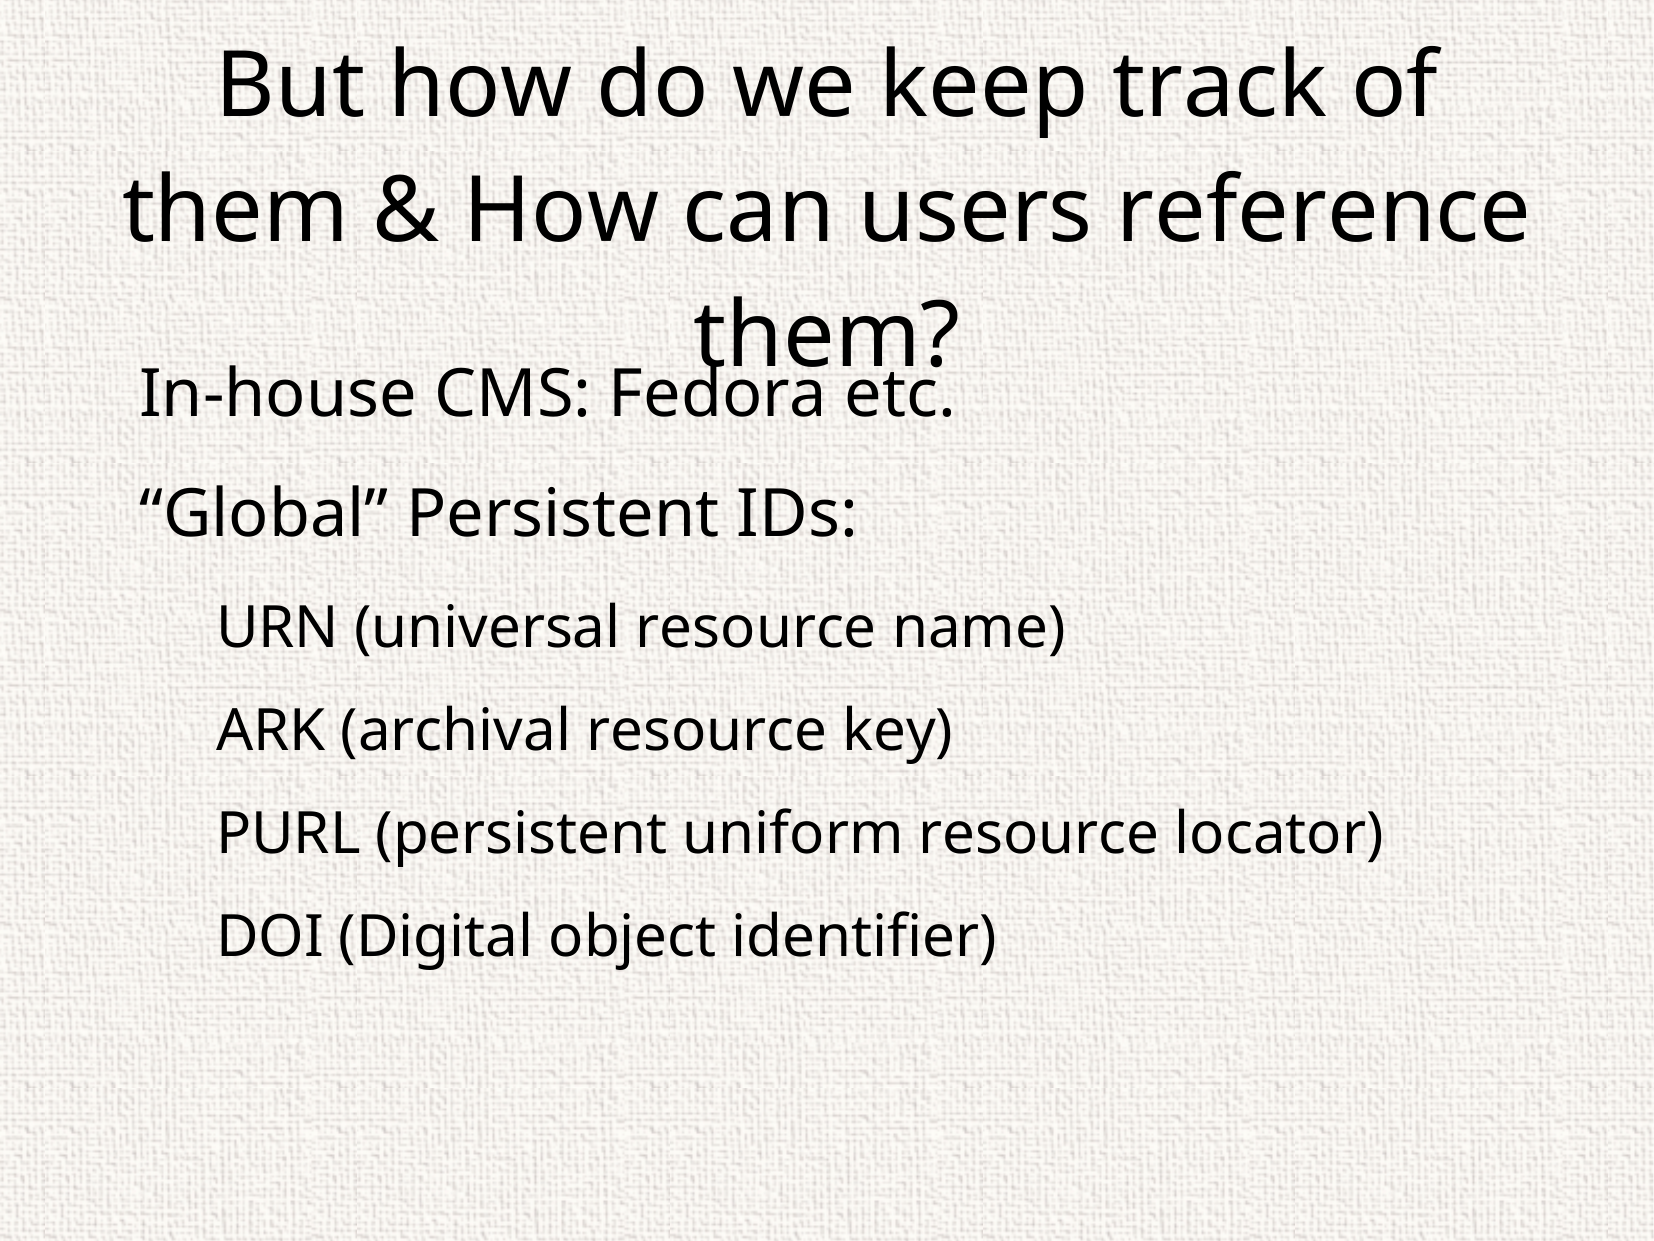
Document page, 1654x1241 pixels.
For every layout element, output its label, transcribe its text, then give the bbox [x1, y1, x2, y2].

picture [0, 0, 1654, 1241]
title But how do we keep track of them & How can users reference them? [121, 83, 1534, 330]
list In-house CMS: Fedora etc. “Global” Persistent IDs: URN (universal resource name) ARK (archival resource key) PURL (persistent uniform resource locator) DOI (Digital object identifier) [121, 344, 1534, 1112]
